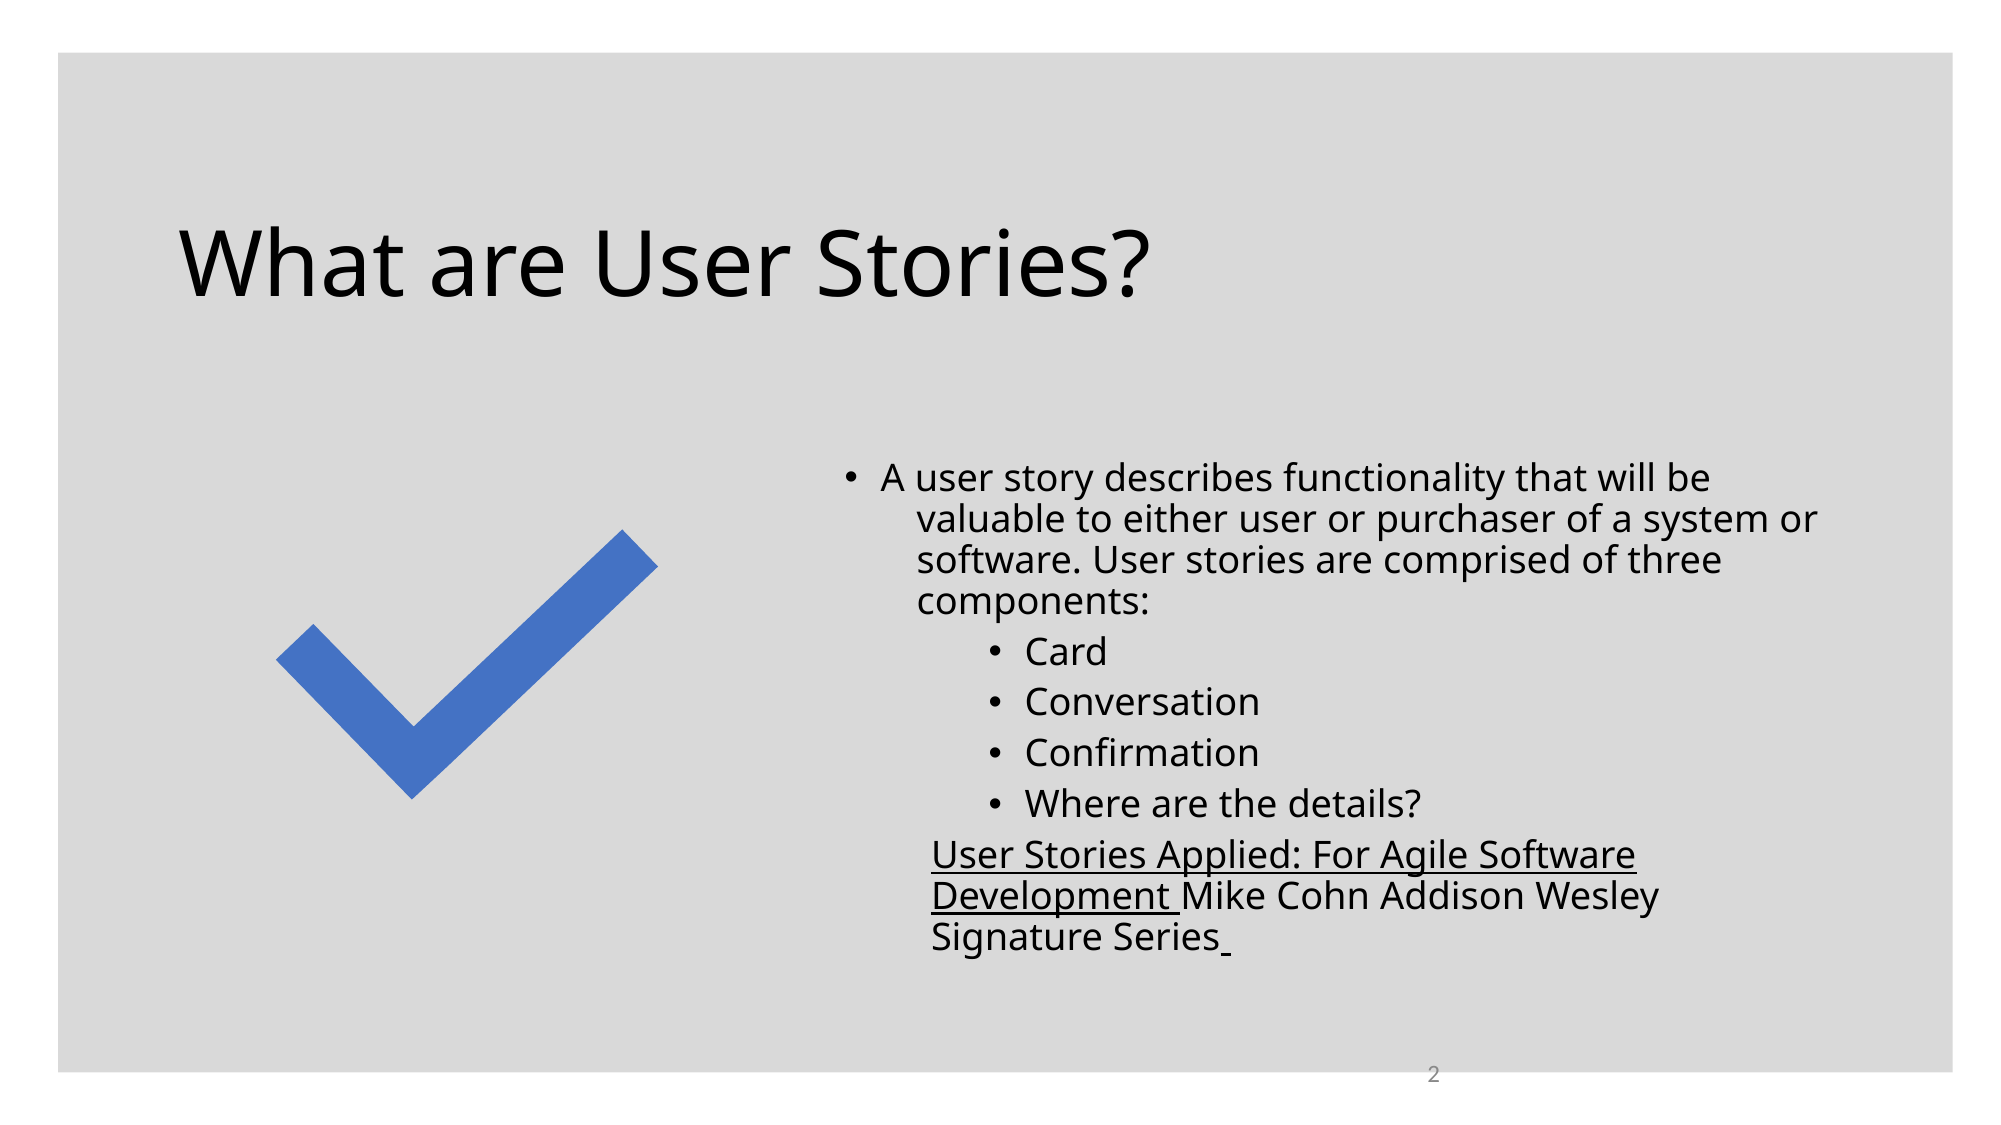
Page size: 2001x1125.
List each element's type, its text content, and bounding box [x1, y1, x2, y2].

list A user story describes functionality that will be valuable to either user or purchaser of a system or software. User stories are comprised of three components: Card Conversation Confirmation Where are the details? User Stories Applied: For Agile Software Development Mike Cohn Addison Wesley Signature Series [829, 451, 1848, 967]
picture [269, 465, 665, 862]
title What are User Stories? [163, 163, 1848, 371]
text_box [58, 53, 1953, 1072]
text_box 2 [1412, 1042, 1863, 1103]
